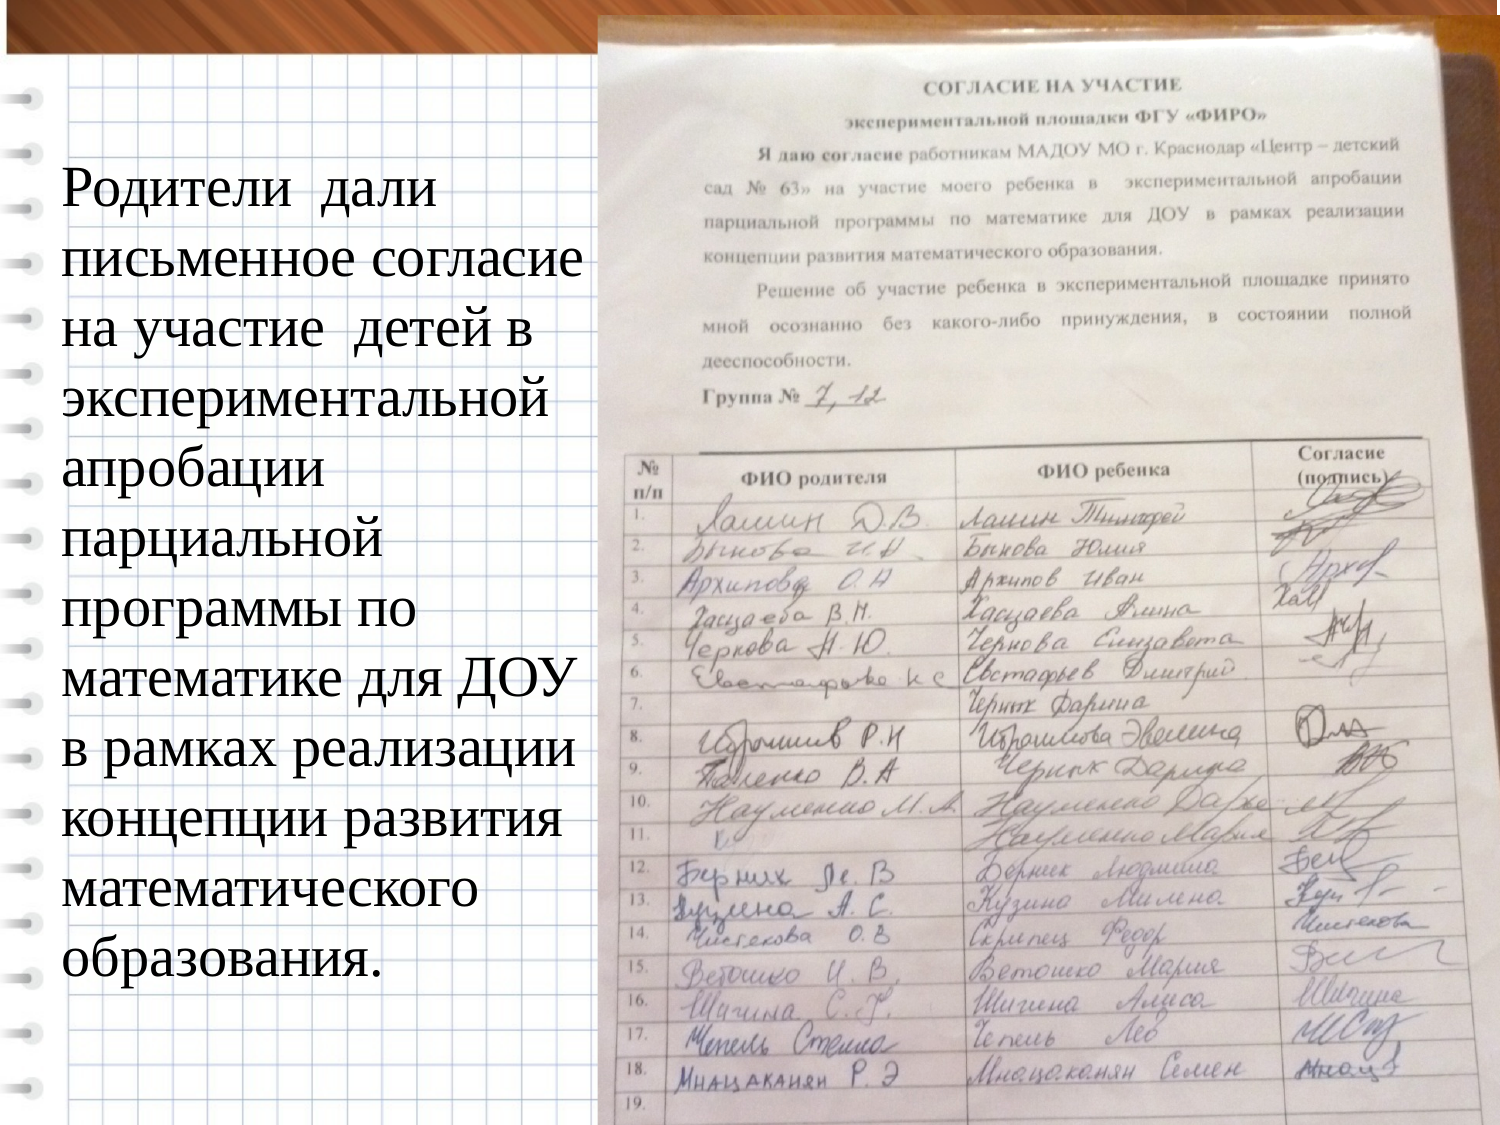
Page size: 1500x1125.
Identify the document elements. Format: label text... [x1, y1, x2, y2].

title Родители дали письменное согласие на участие детей в экспериментальной апробации парциальной программы по математике для ДОУ в рамках реализации концепции развития математического образования. [46, 140, 597, 1024]
picture [0, 0, 1500, 1125]
